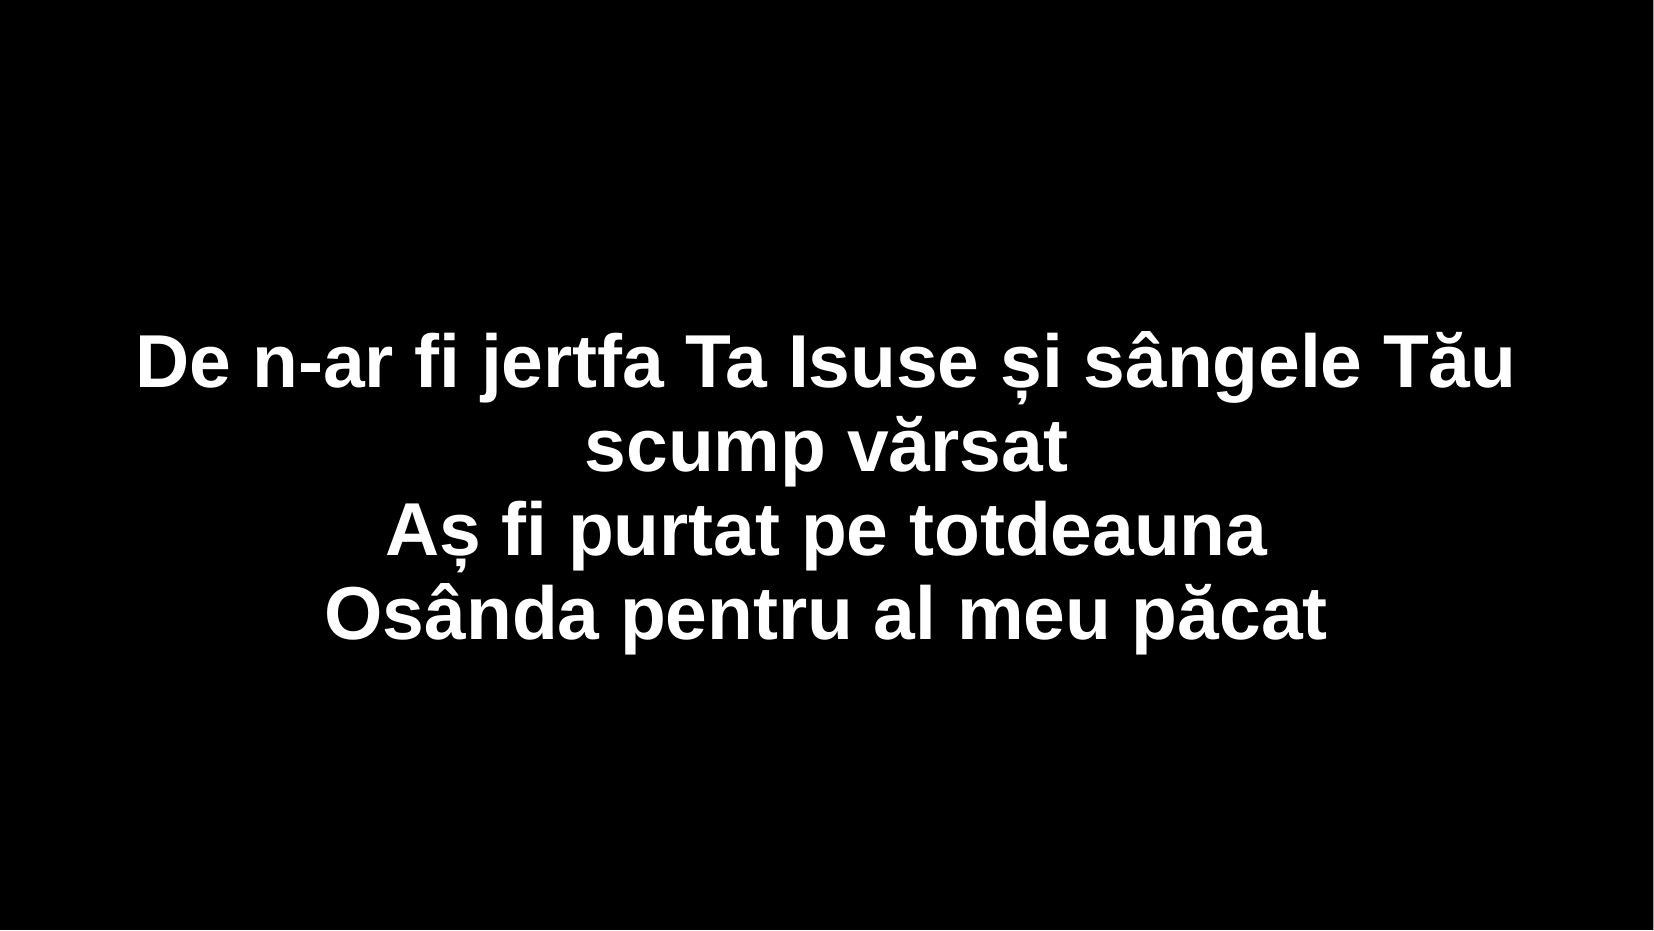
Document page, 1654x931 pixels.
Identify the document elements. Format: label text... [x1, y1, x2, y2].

text_box De n-ar fi jertfa Ta Isuse și sângele Tău scump vărsat Aș fi purtat pe totdeauna Osânda pentru al meu păcat [82, 109, 1571, 866]
